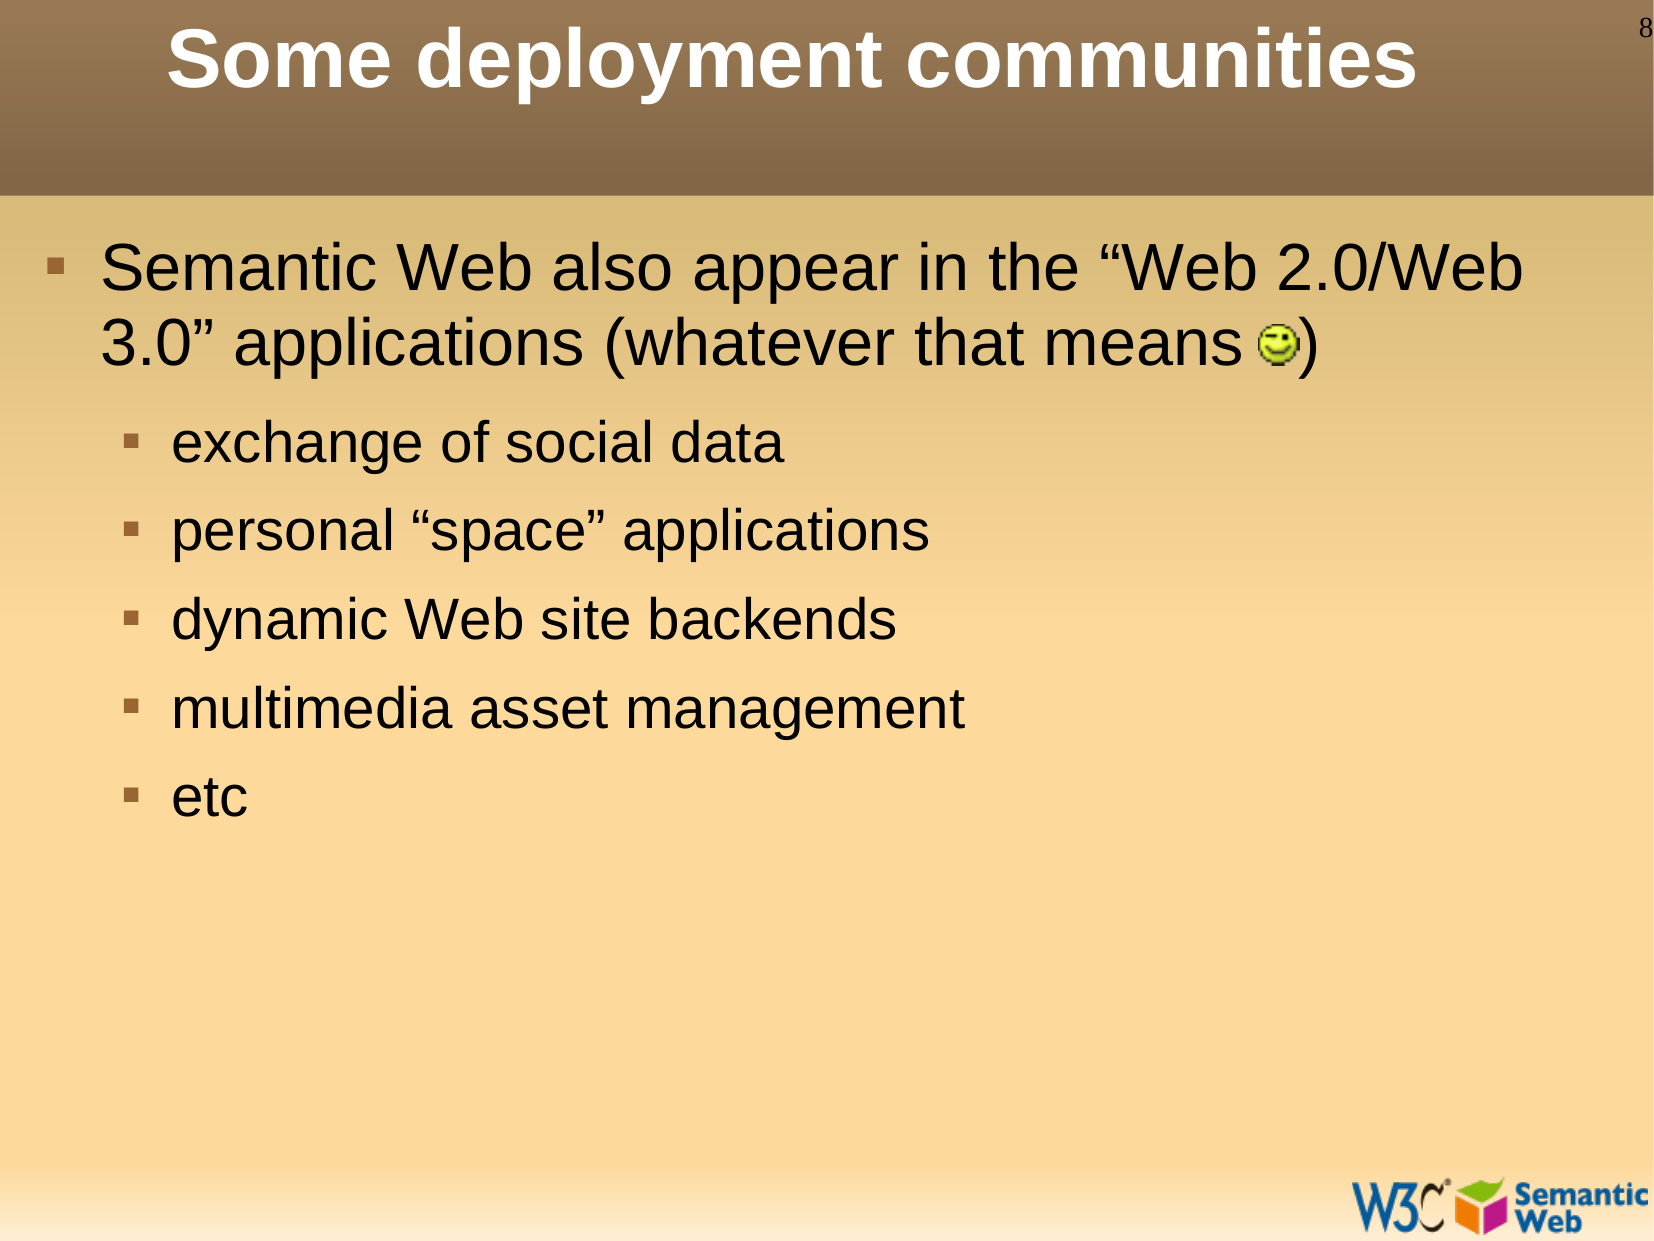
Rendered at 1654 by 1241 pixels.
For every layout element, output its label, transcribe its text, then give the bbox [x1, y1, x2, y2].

picture [0, 0, 1654, 1241]
list Semantic Web also appear in the “Web 2.0/Web 3.0” applications (whatever that means ) exchange of social data personal “space” applications dynamic Web site backends multimedia asset management etc [29, 230, 1624, 1216]
title Some deployment communities [93, 7, 1493, 111]
